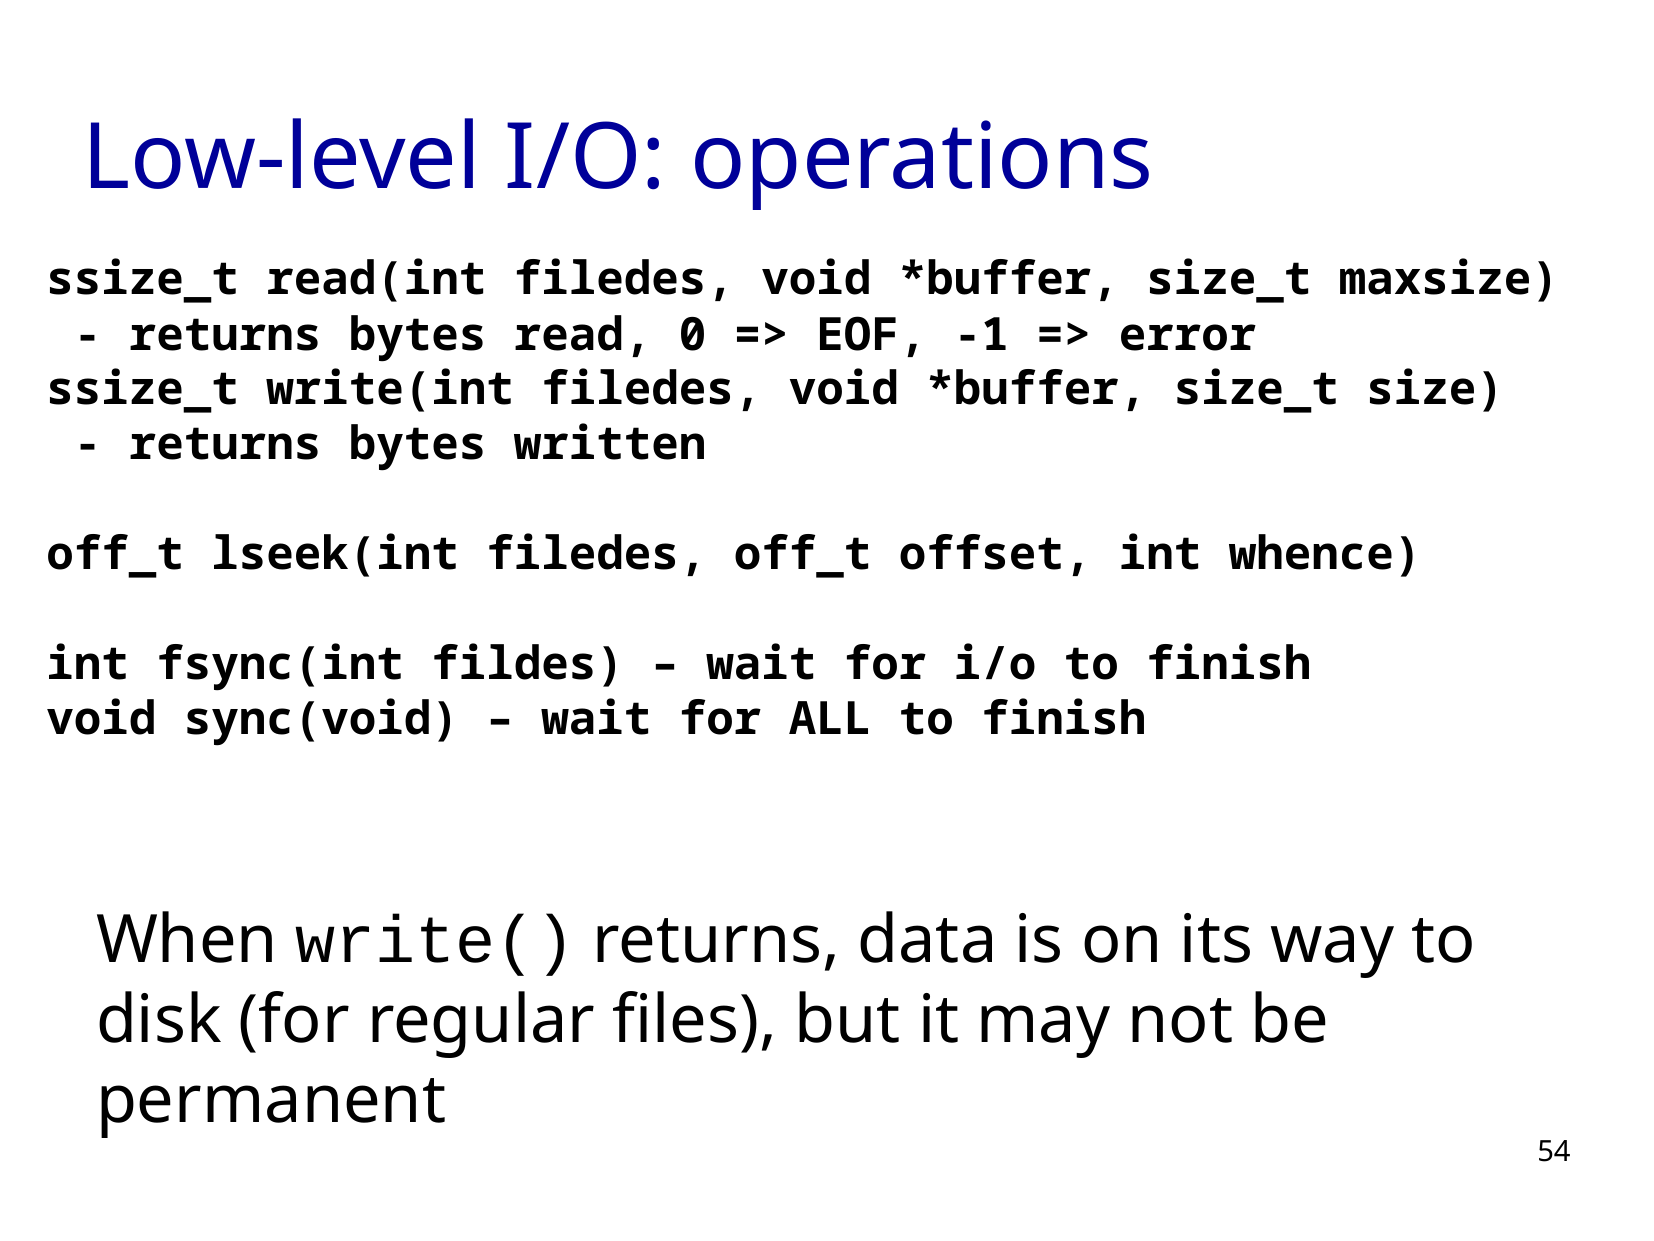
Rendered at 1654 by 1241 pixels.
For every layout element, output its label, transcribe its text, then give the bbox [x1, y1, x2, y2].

list When write() returns, data is on its way to disk (for regular files), but it may not be permanent [60, 895, 1571, 1191]
title Low-level I/O: operations [82, 49, 1571, 241]
text_box ssize_t read(int filedes, void *buffer, size_t maxsize) - returns bytes read, 0 => EOF, -1 => error ssize_t write(int filedes, void *buffer, size_t size) - returns bytes written off_t lseek(int filedes, off_t offset, int whence) int fsync(int fildes) – wait for i/o to finish void sync(void) – wait for ALL to finish [31, 241, 1630, 775]
